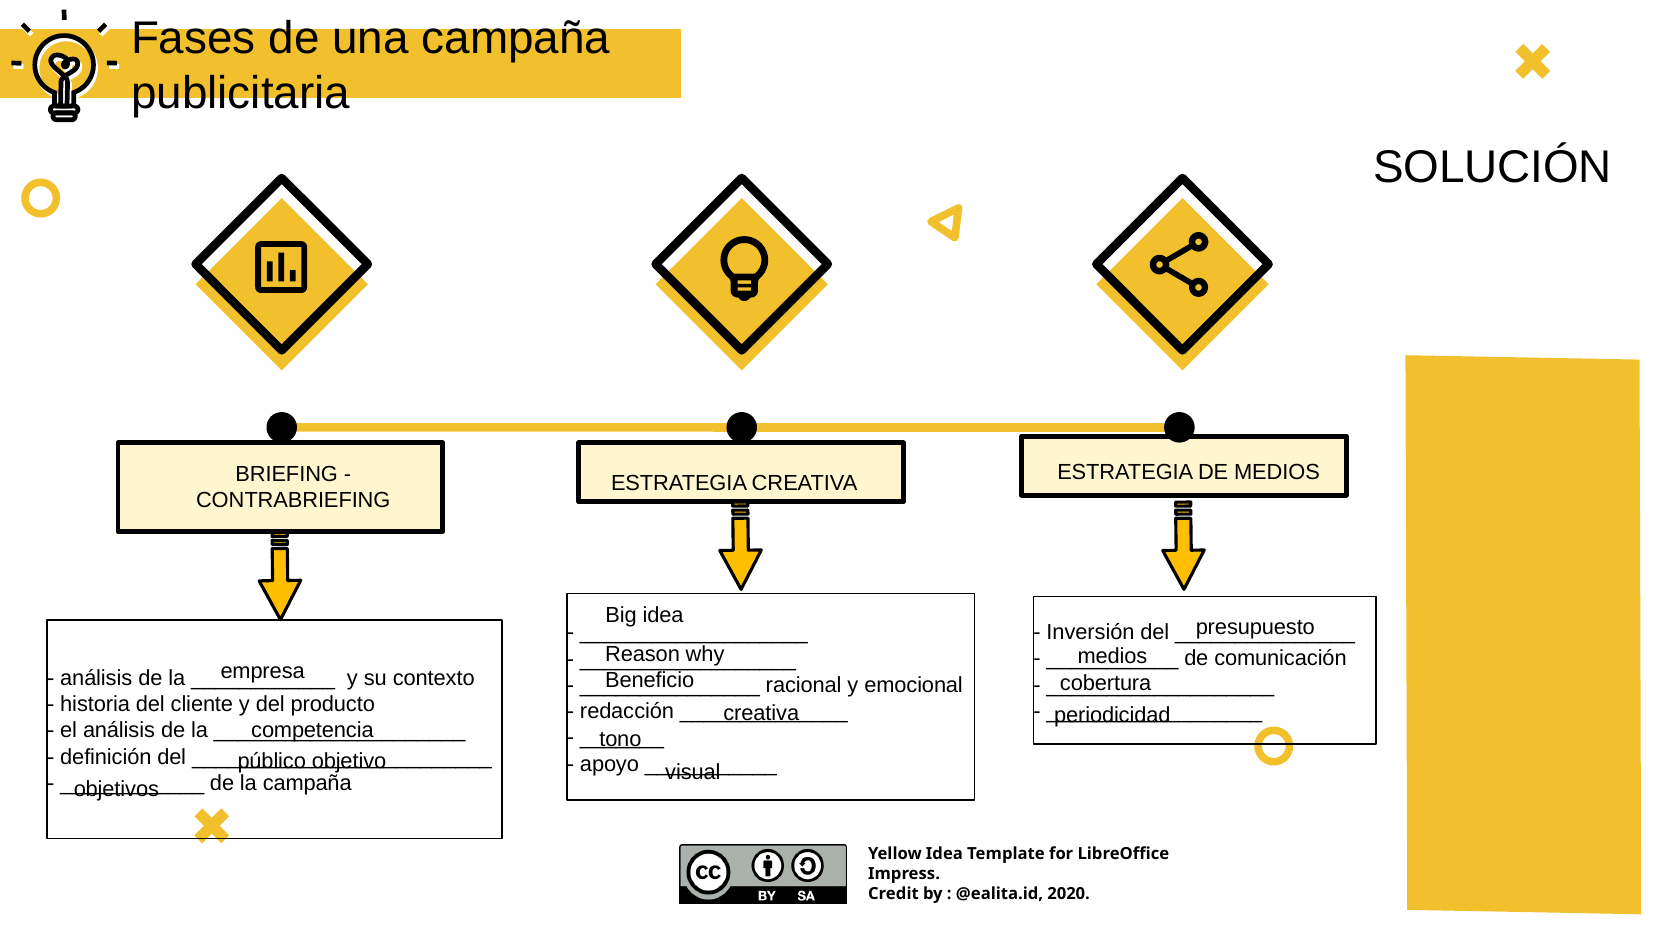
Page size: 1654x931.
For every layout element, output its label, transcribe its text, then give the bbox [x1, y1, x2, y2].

text_box [1164, 412, 1195, 431]
text_box BRIEFING - CONTRABRIEFING [173, 445, 414, 526]
text_box [655, 277, 828, 371]
text_box [669, 198, 814, 343]
text_box [719, 522, 762, 590]
text_box [1021, 436, 1039, 496]
text_box [118, 412, 443, 537]
text_box cobertura [1045, 661, 1241, 706]
text_box [1110, 198, 1255, 343]
text_box periodicidad [1039, 693, 1197, 739]
text_box [726, 412, 757, 442]
text_box visual [650, 750, 739, 795]
text_box público objetivo [222, 739, 422, 784]
text_box empresa [199, 649, 325, 694]
text_box ESTRATEGIA CREATIVA [584, 442, 884, 522]
text_box ESTRATEGIA DE MEDIOS [1039, 431, 1339, 511]
text_box - análisis de la ____________ y su contexto - historia del cliente y del producto - el análisis de la _____________________ - definición del _________________________ - ____________ de la campaña [47, 620, 502, 839]
text_box [1175, 511, 1191, 515]
text_box - Inversión del _______________ - ___________ de comunicación - ___________________ - __________________ [1033, 596, 1376, 744]
text_box [578, 442, 584, 502]
text_box [272, 540, 288, 545]
text_box Big idea [590, 593, 703, 631]
text_box [195, 277, 368, 371]
text_box Beneficio [590, 658, 715, 703]
picture [679, 844, 847, 904]
text_box SOLUCIÓN [1358, 129, 1629, 207]
text_box [1162, 518, 1205, 590]
text_box tono [584, 717, 673, 762]
text_box [209, 198, 354, 343]
text_box Fases de una campaña publicitaria [131, 0, 768, 157]
text_box competencia [236, 708, 398, 739]
text_box [1339, 436, 1347, 496]
text_box medios [1062, 634, 1192, 661]
text_box [884, 442, 904, 502]
text_box objetivos [58, 767, 182, 813]
text_box creativa [708, 690, 819, 736]
text_box [1405, 355, 1642, 915]
text_box [1096, 277, 1269, 371]
text_box Yellow Idea Template for LibreOffice Impress. Credit by : @ealita.id, 2020. [868, 826, 1211, 919]
text_box presupuesto [1181, 605, 1340, 650]
text_box [259, 548, 301, 620]
text_box Reason why [590, 631, 743, 677]
text_box - ___________________ - __________________ - _______________ racional y emocional - redacción ______________ - _______ - apoyo ___________ [566, 593, 975, 801]
